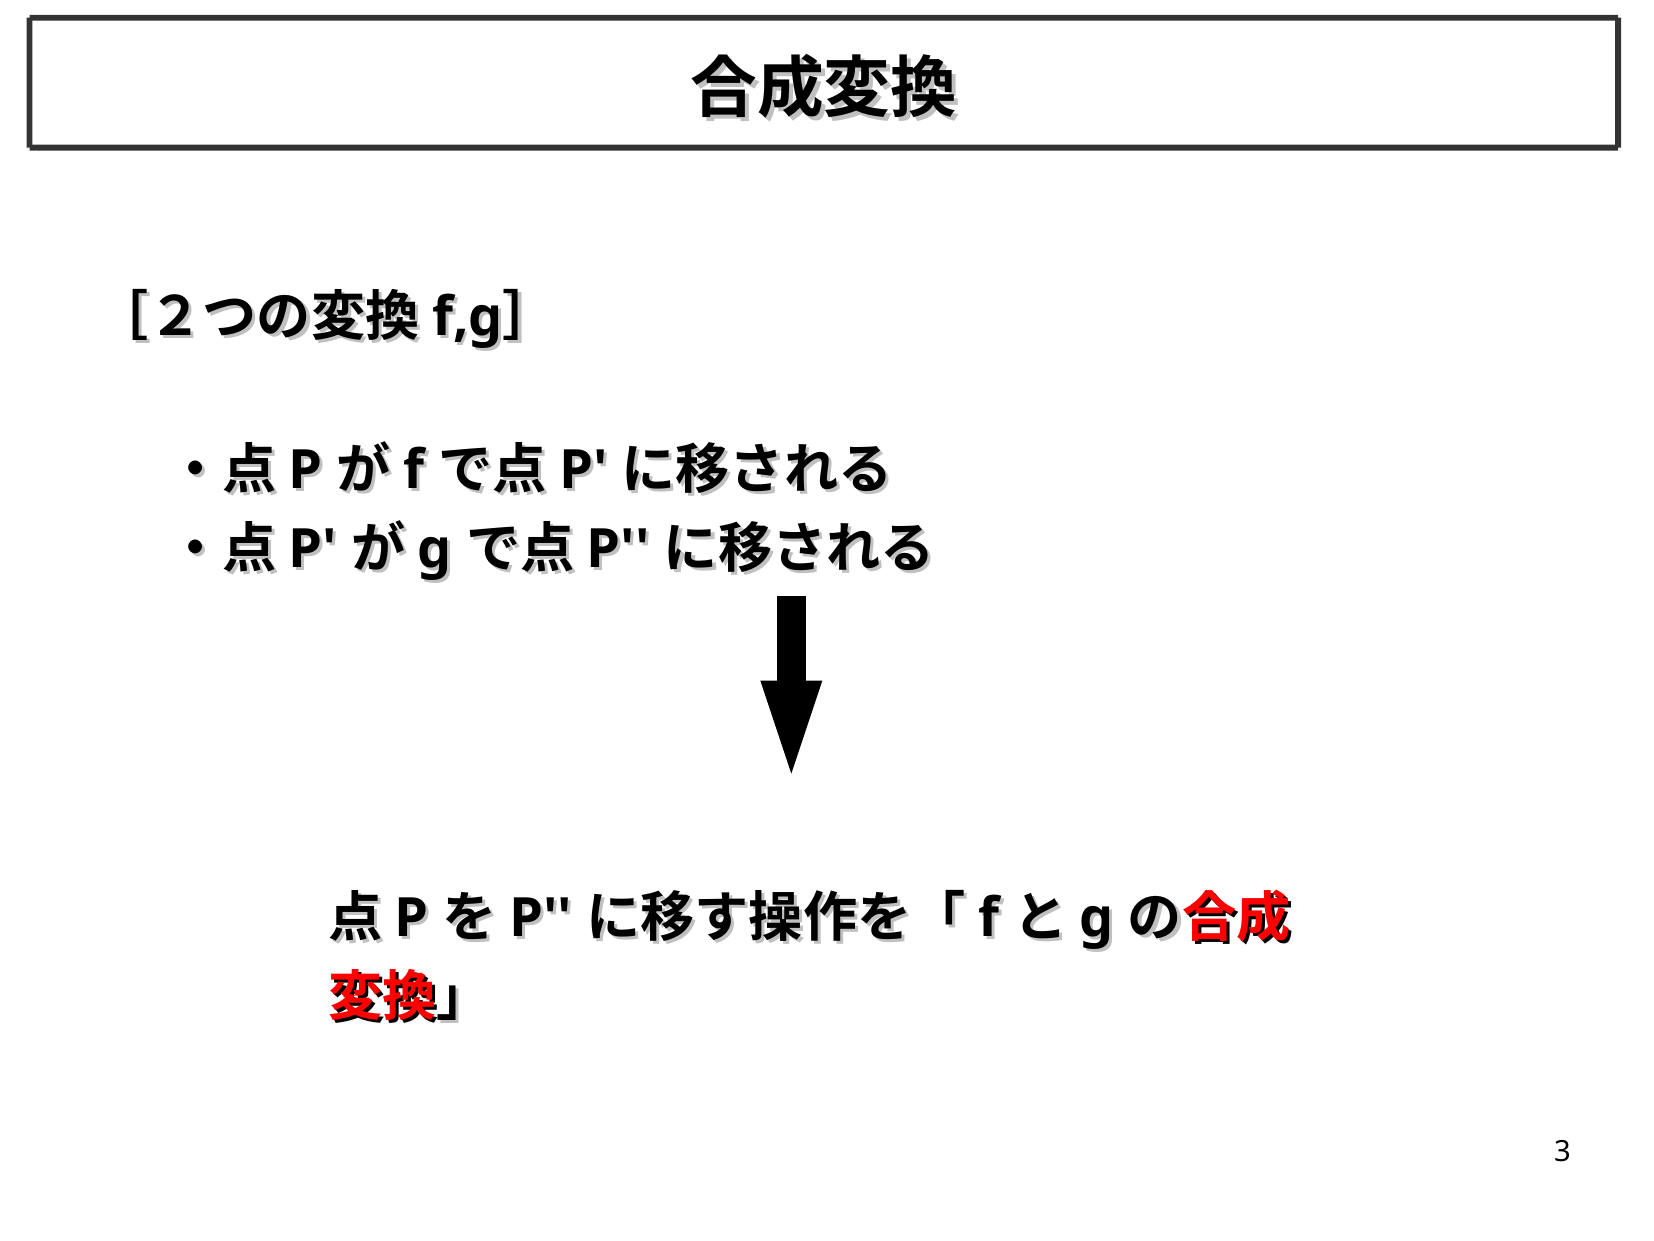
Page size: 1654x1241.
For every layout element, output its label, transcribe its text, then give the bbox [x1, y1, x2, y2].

text_box 合成変換 [29, 17, 1619, 148]
text_box 点 P を P'' に移す操作を「 f と g の合成変換」 [313, 865, 1334, 940]
text_box ［２つの変換 f,g］ ・点 P が f で点 P' に移される ・点 P' が g で点 P'' に移される [79, 265, 841, 514]
